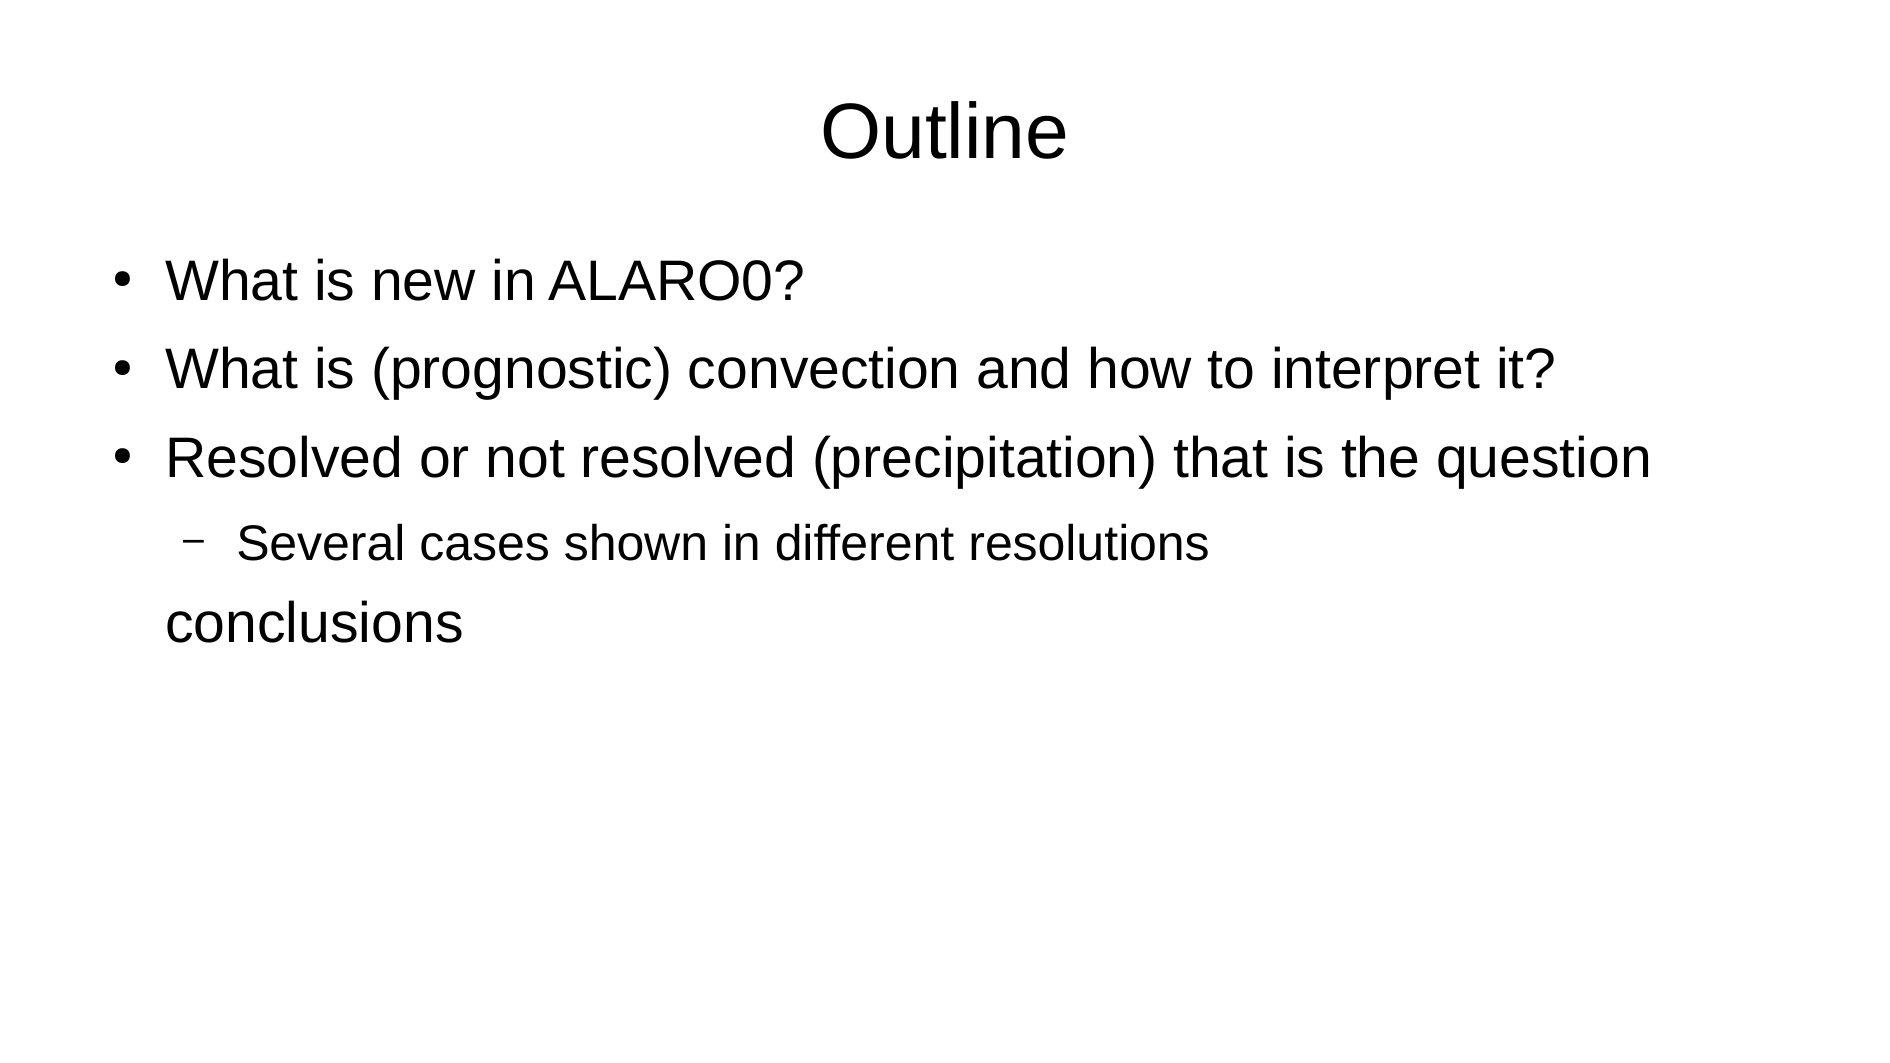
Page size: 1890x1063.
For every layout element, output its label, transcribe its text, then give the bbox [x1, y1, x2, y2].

list What is new in ALARO0? What is (prognostic) convection and how to interpret it? Resolved or not resolved (precipitation) that is the question Several cases shown in different resolutions conclusions [94, 248, 1758, 866]
title Outline [94, 42, 1796, 220]
